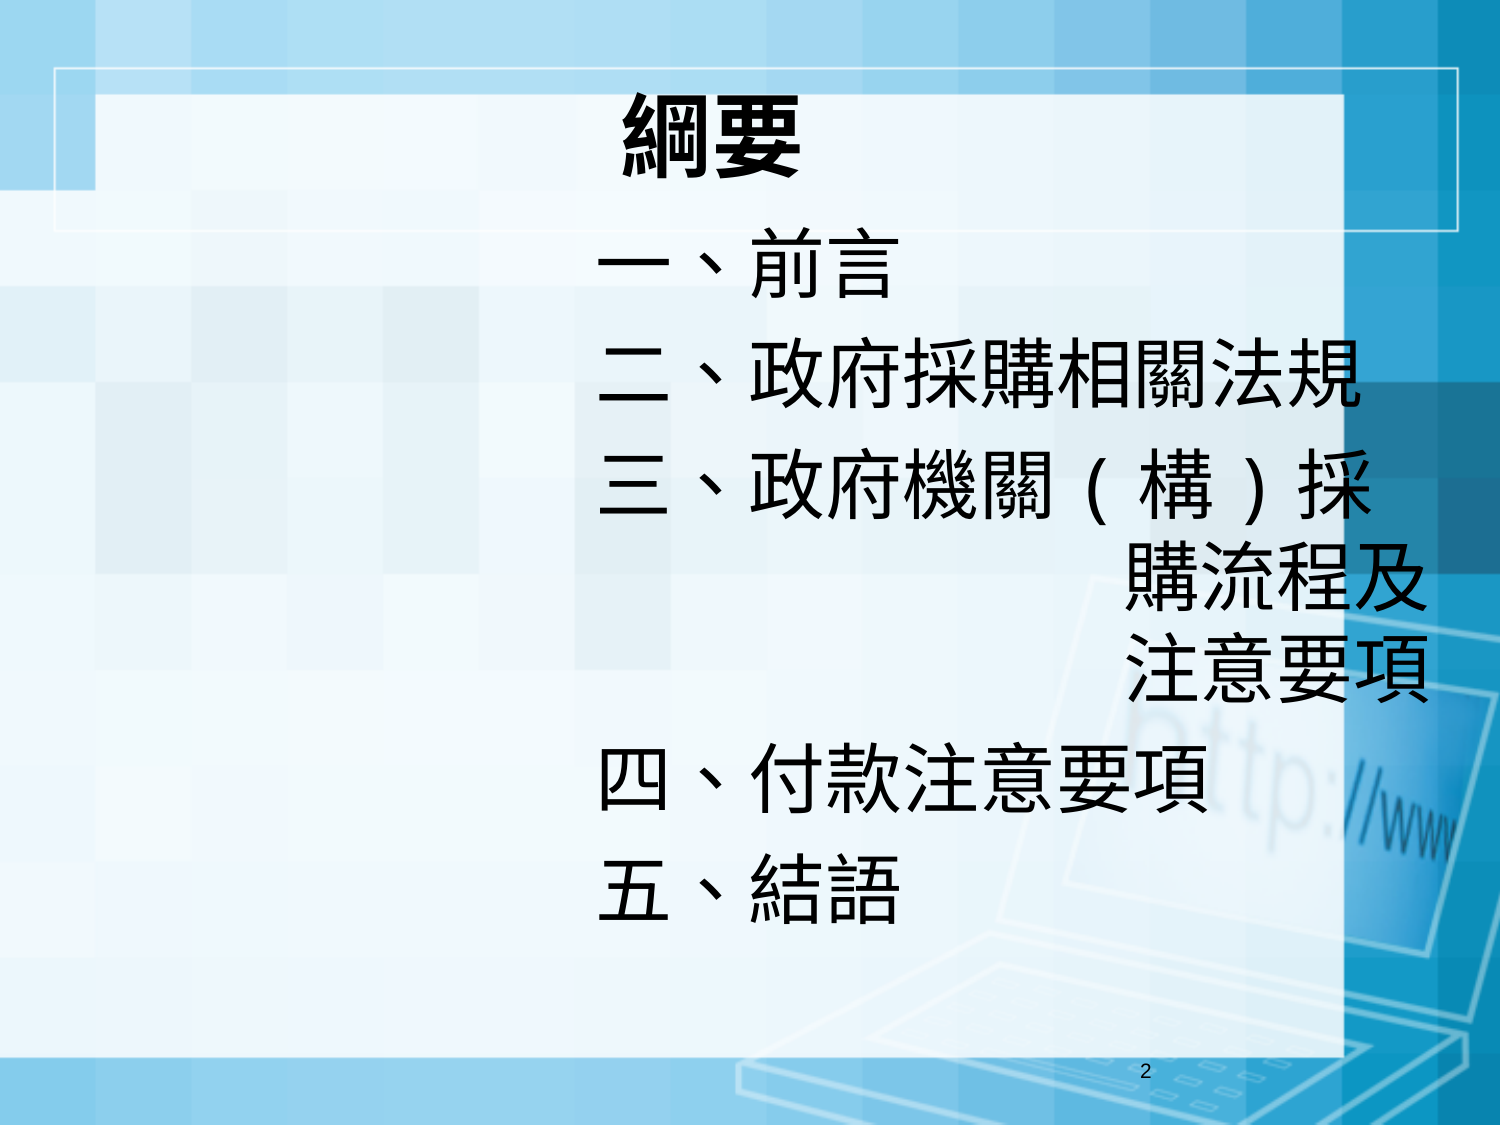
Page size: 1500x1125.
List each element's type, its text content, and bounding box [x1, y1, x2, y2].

text_box [1125, 1050, 1338, 1125]
list 一、前言 二、政府採購相關法規 三、政府機關(構)採購流程及注意要項 四、付款注意要項 五、結語 [53, 208, 1451, 1034]
title 綱要 [87, 87, 1338, 201]
